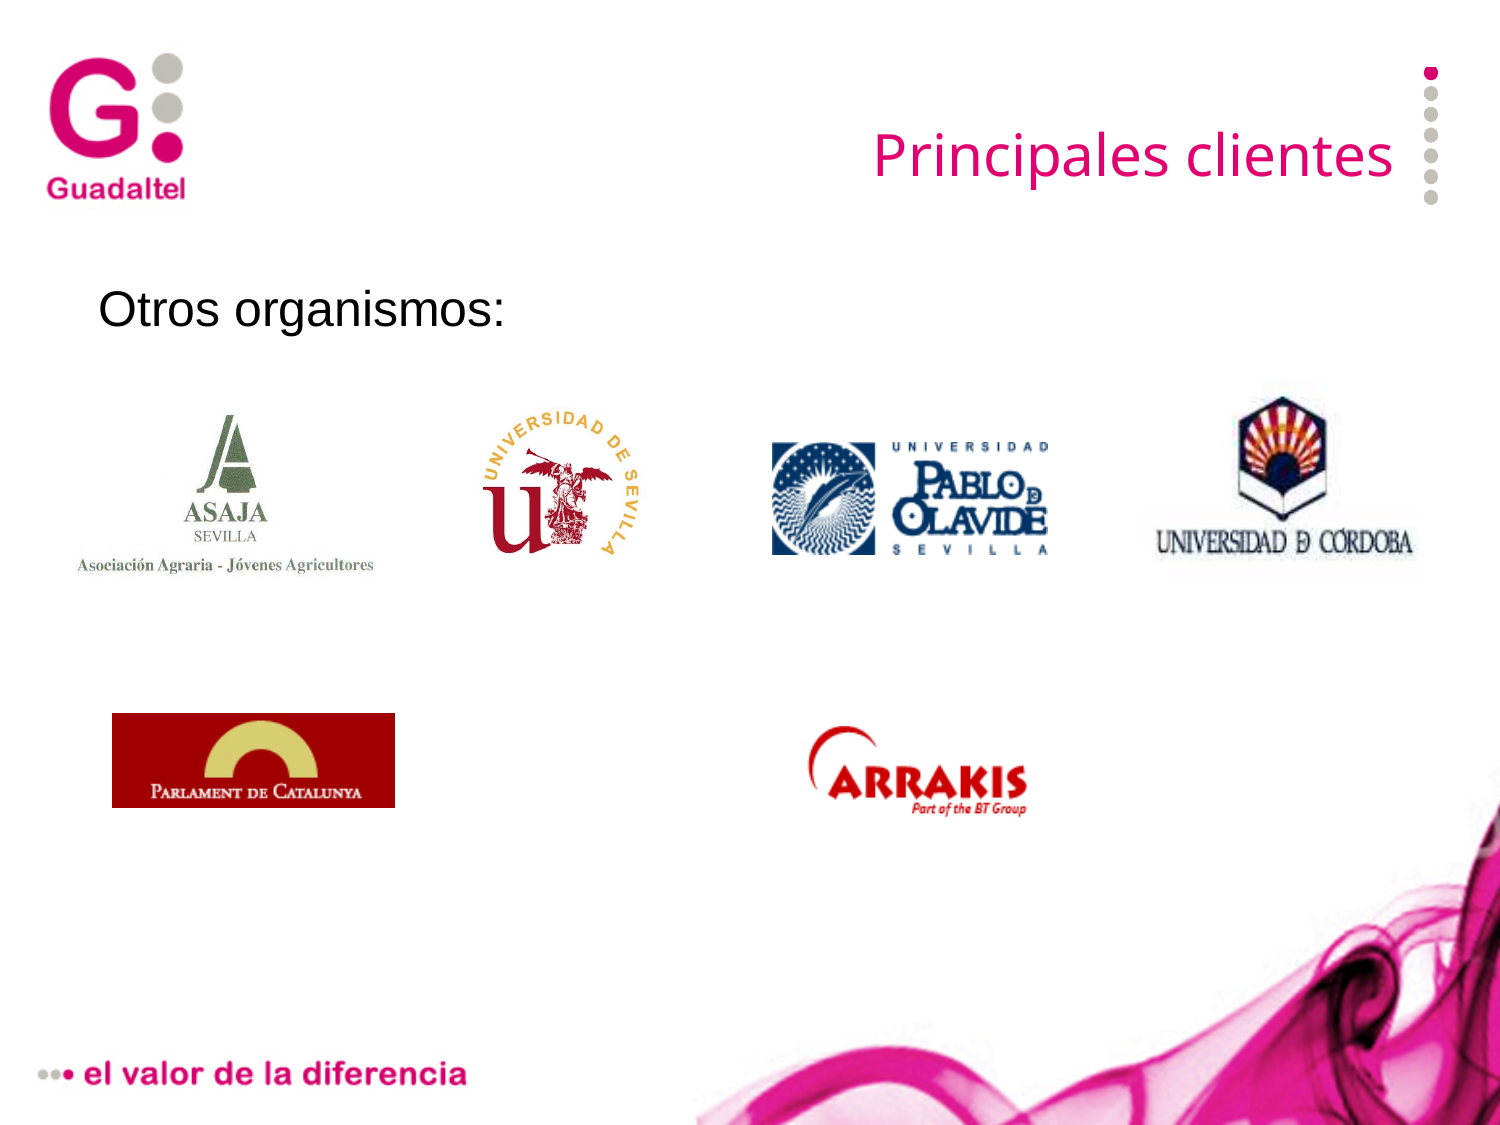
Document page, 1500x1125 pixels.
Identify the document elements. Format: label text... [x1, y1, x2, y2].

text_box Otros organismos: [69, 273, 1302, 344]
text_box Principales clientes [681, 107, 1409, 190]
picture [0, 0, 1500, 1125]
